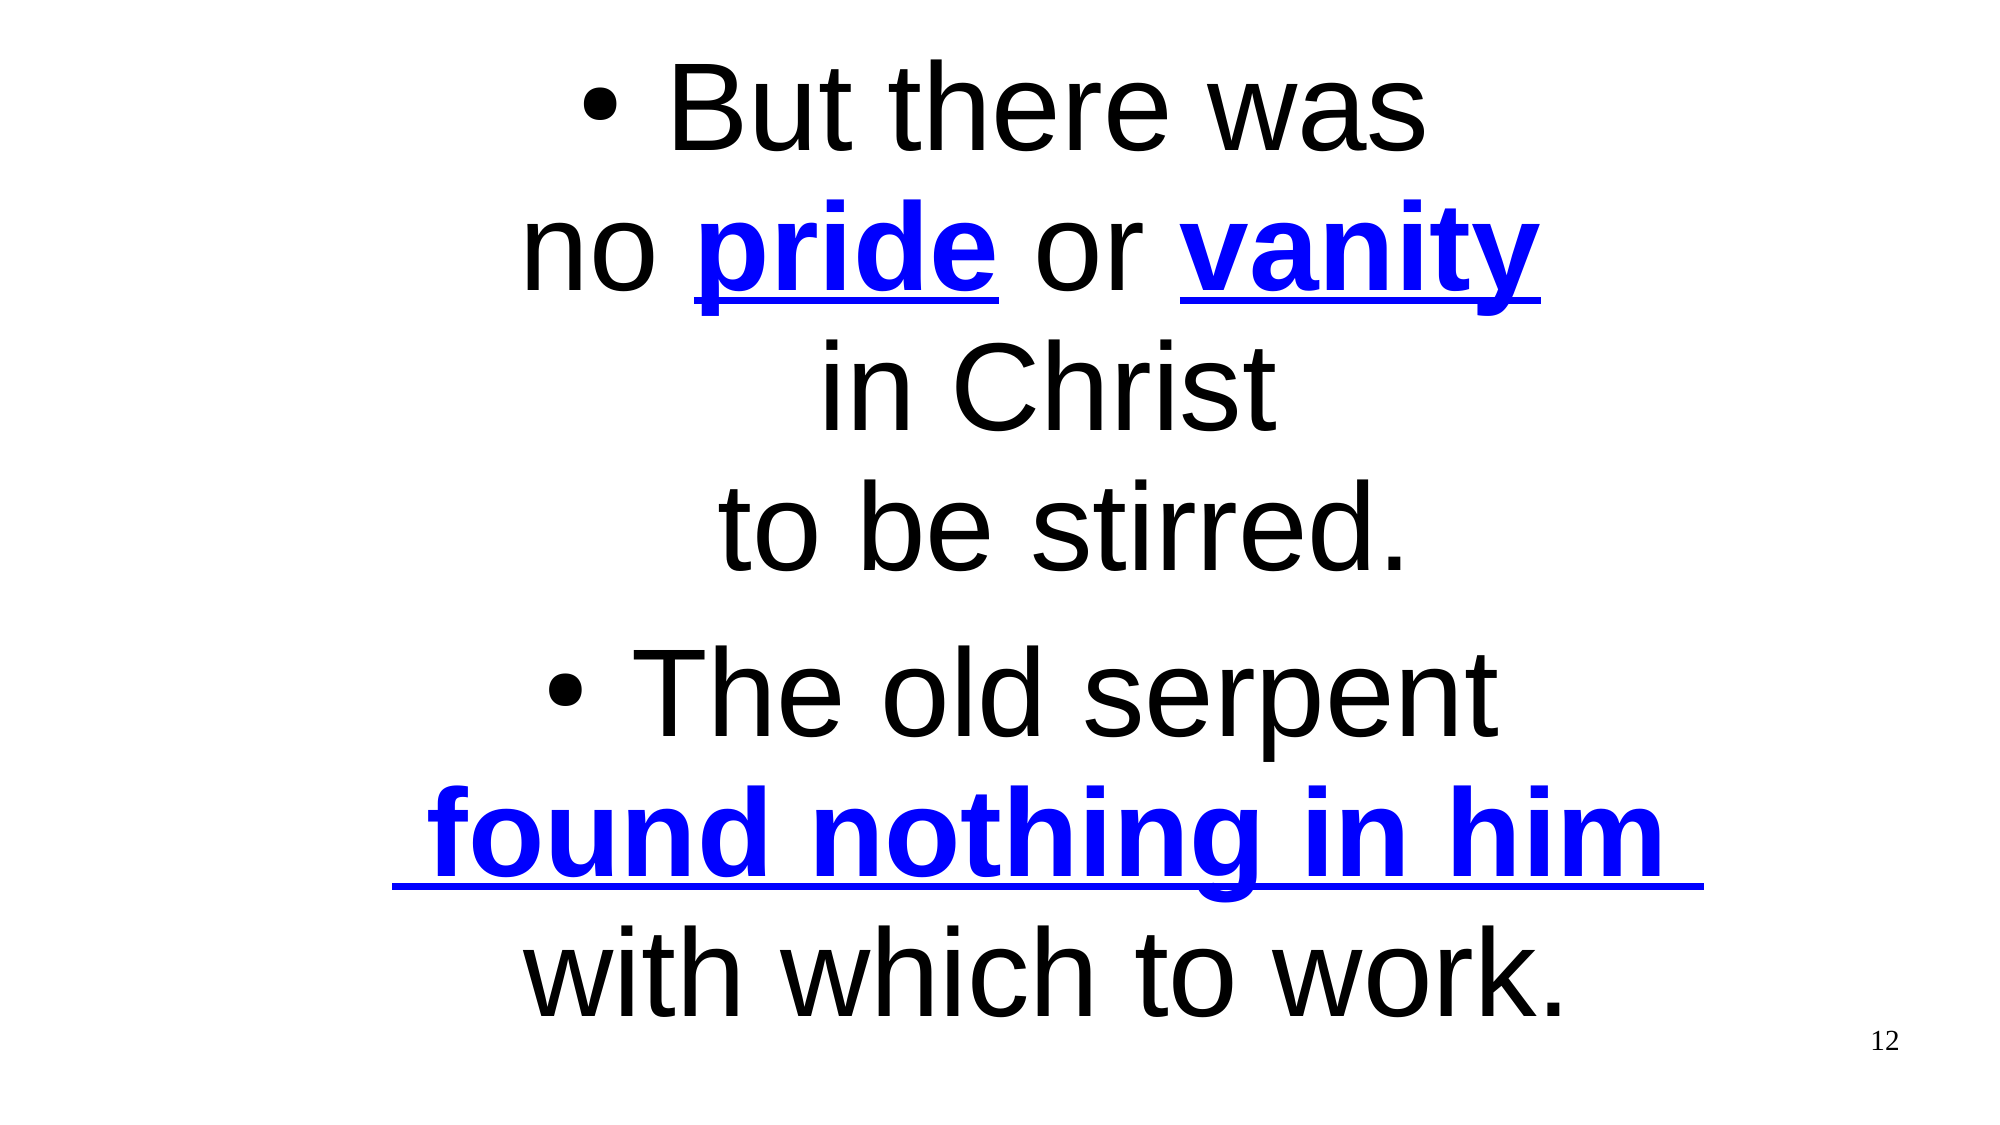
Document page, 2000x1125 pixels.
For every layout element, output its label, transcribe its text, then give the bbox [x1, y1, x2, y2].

list But there was no pride or vanity in Christ to be stirred. The old serpent found nothing in him with which to work. [37, 37, 1988, 1088]
